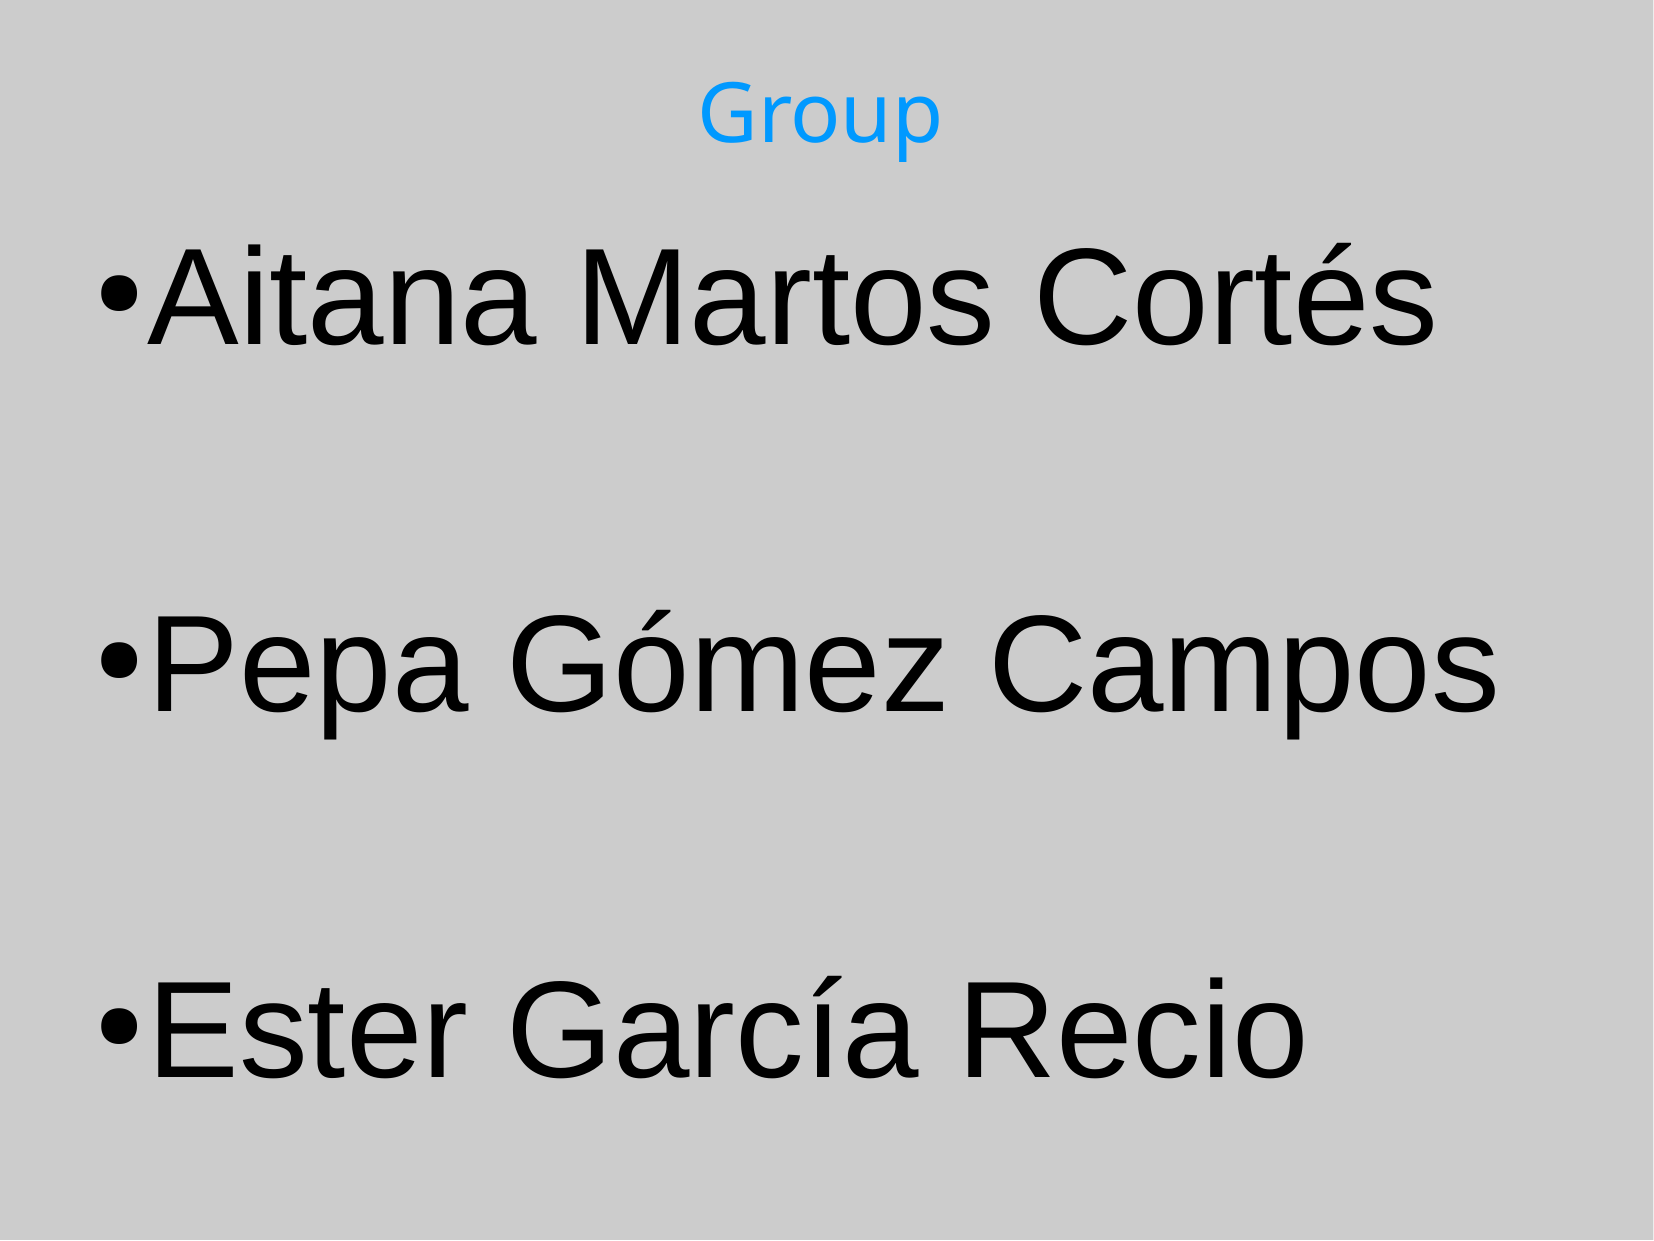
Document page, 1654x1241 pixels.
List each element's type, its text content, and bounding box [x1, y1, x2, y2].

title Group [76, 29, 1565, 191]
list Aitana Martos Cortés Pepa Gómez Campos Ester García Recio [76, 220, 1565, 1123]
